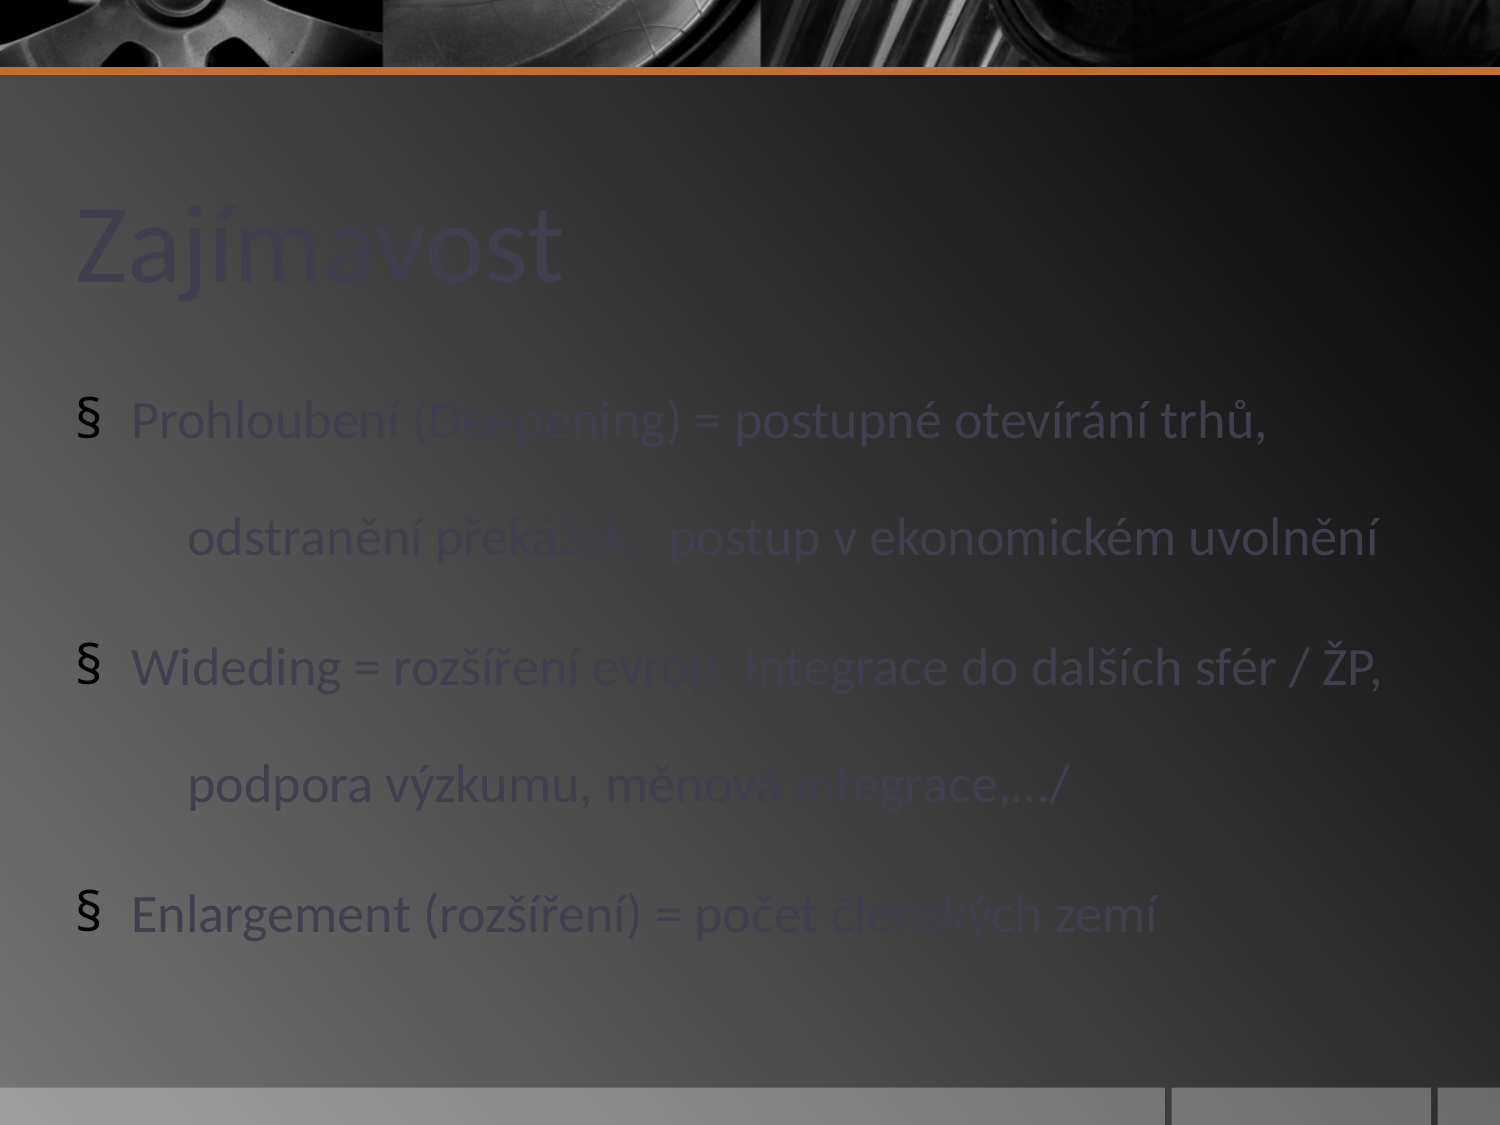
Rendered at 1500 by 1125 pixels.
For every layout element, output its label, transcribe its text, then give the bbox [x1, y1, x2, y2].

list Prohloubení (Deepening) = postupné otevírání trhů, odstranění překážek, postup v ekonomickém uvolnění Wideding = rozšíření evrop. Integrace do dalších sfér / ŽP, podpora výzkumu, měnová integrace,…/ Enlargement (rozšíření) = počet členských zemí [75, 324, 1426, 1005]
title Zajímavost [75, 162, 1426, 313]
